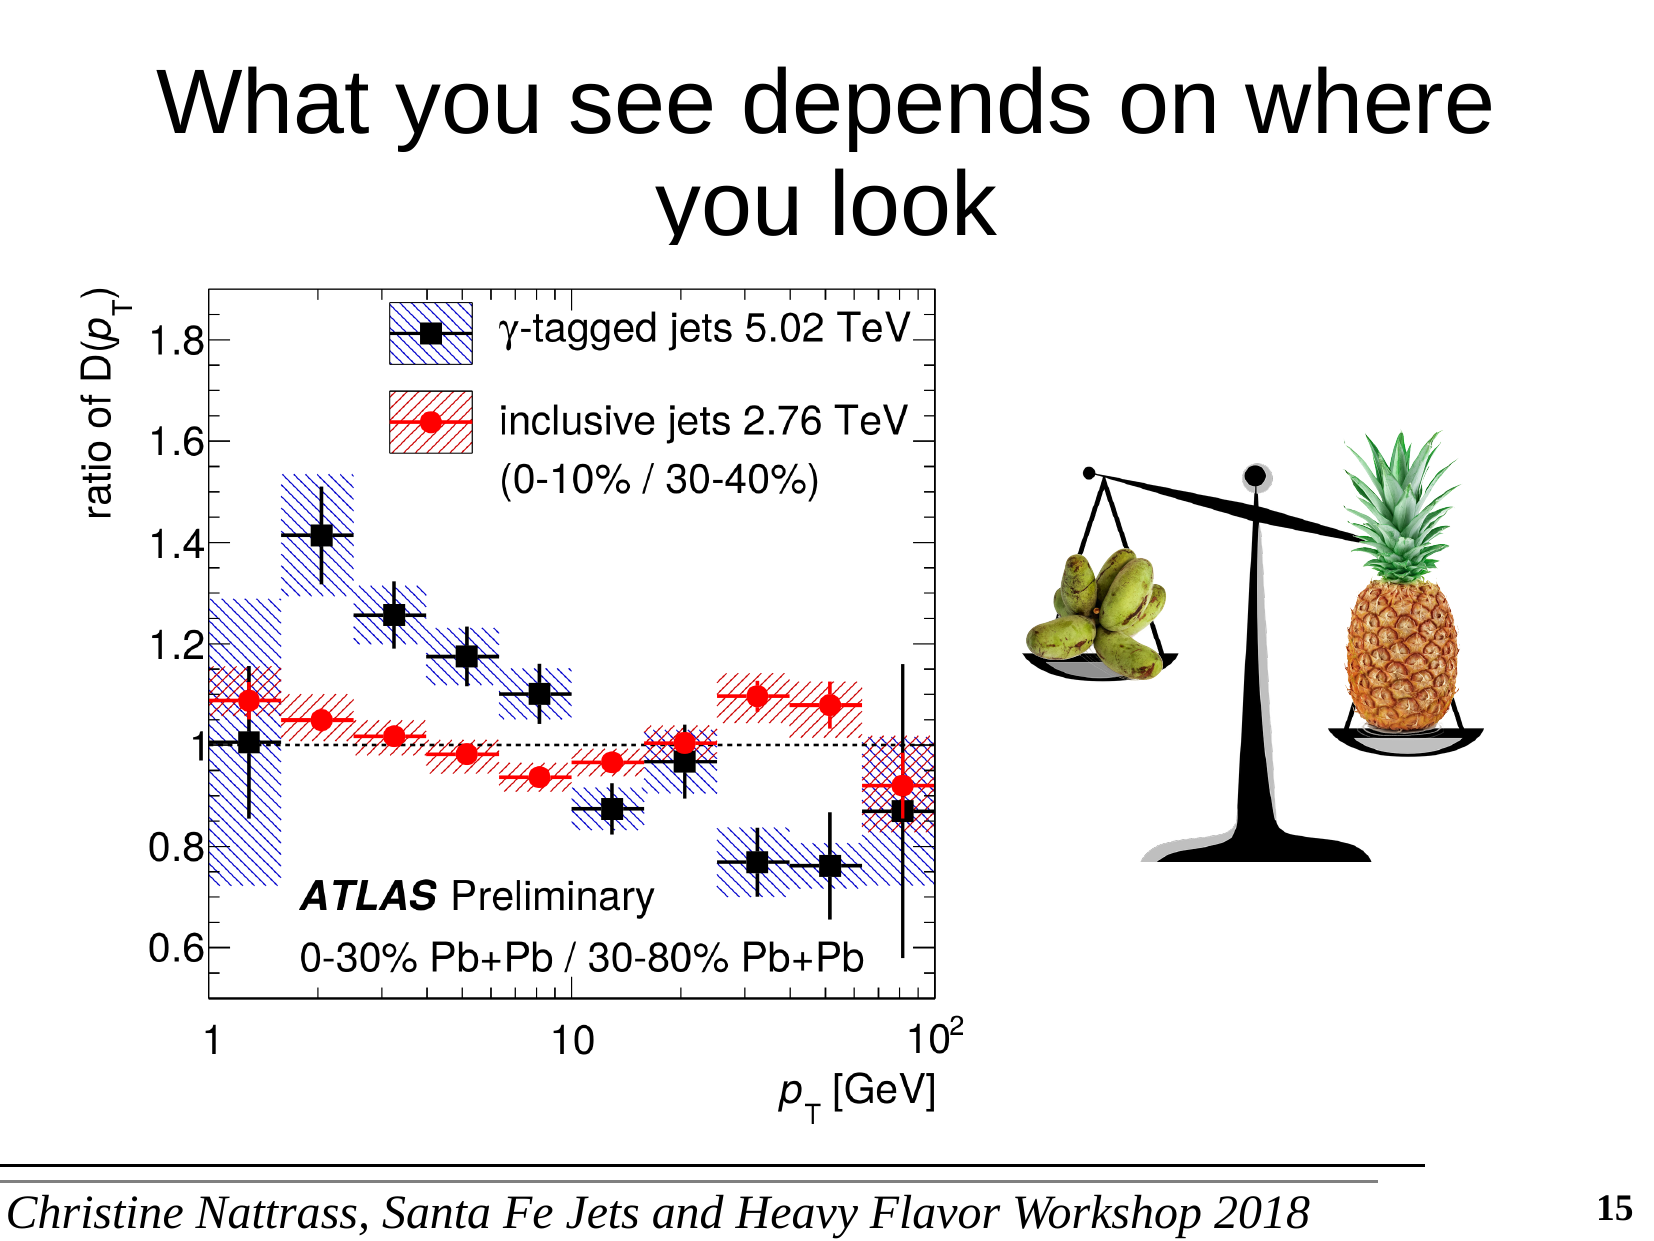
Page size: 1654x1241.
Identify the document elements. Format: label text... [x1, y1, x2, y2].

picture [72, 245, 980, 1131]
picture [1022, 407, 1572, 862]
title What you see depends on where you look [82, 49, 1571, 257]
